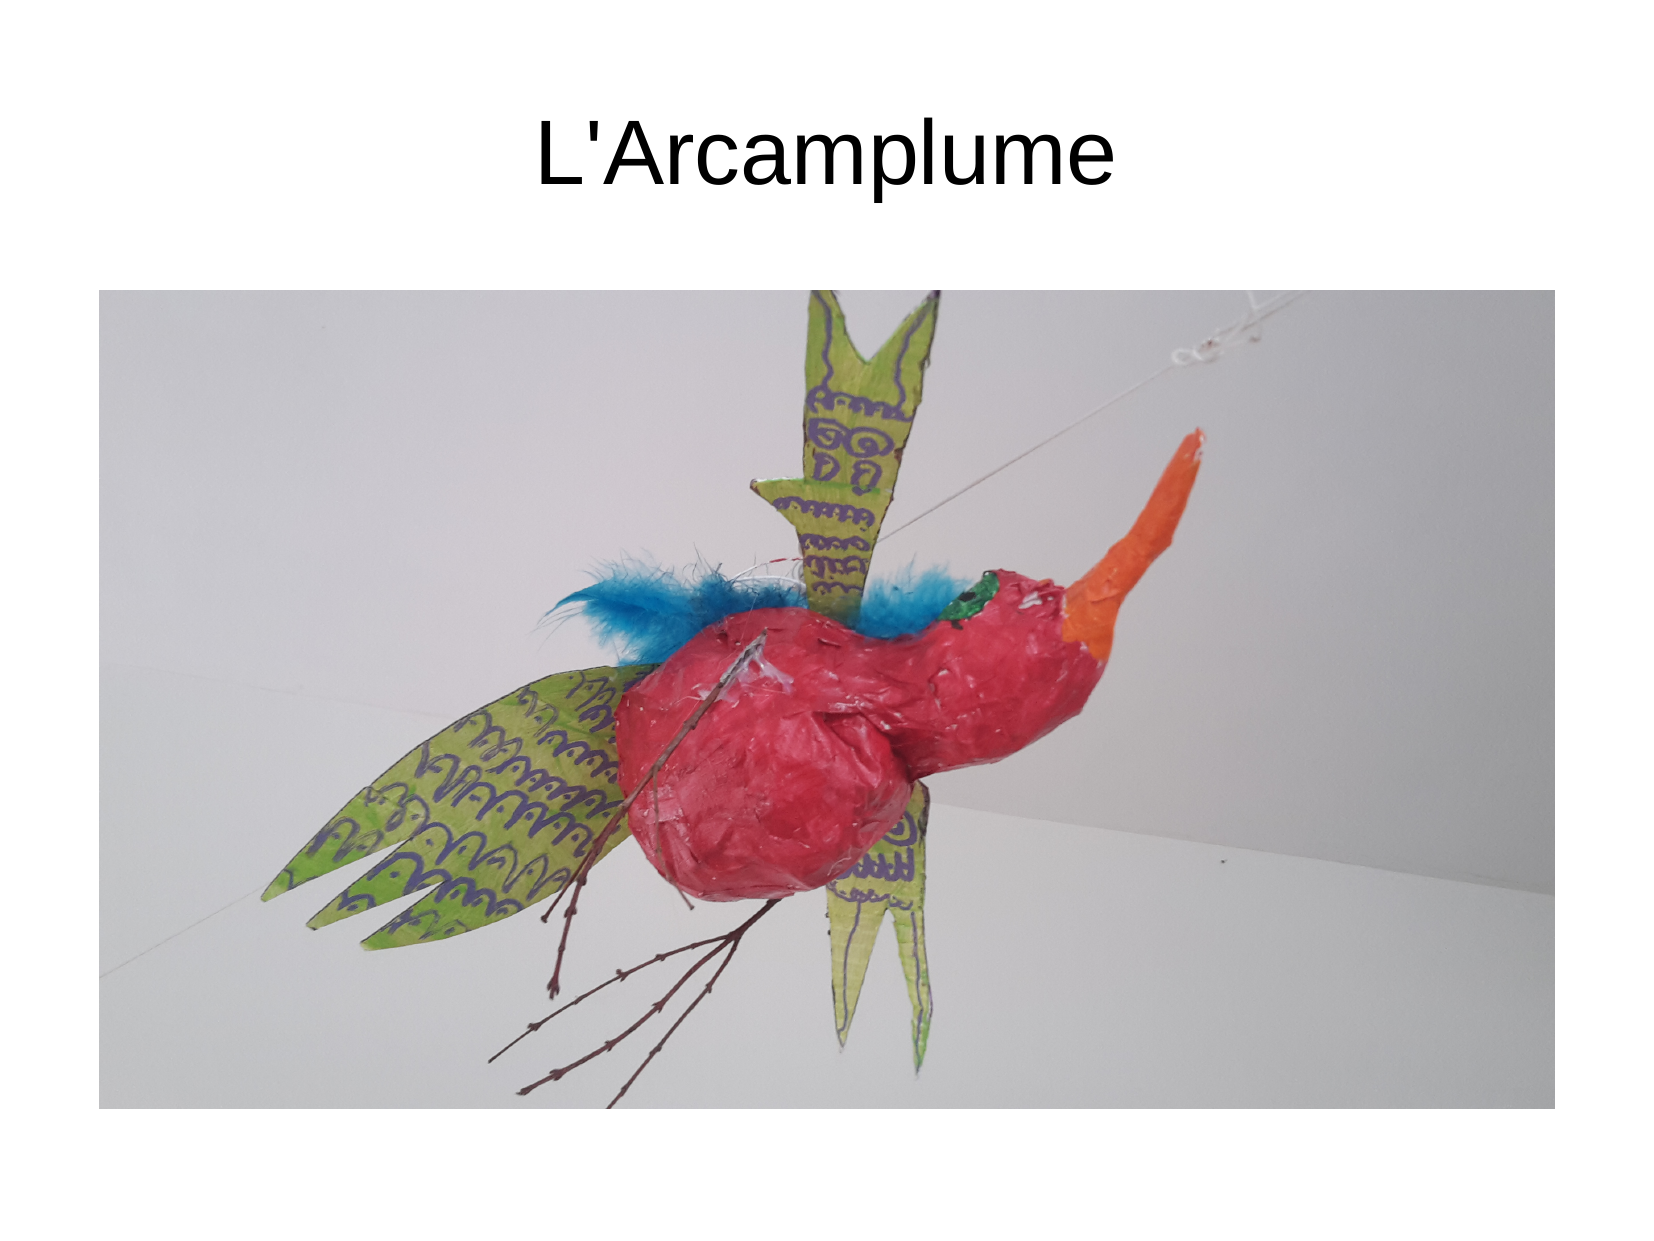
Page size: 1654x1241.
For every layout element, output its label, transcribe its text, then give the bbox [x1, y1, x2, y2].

title L'Arcamplume [82, 49, 1571, 257]
picture [99, 290, 1555, 1109]
